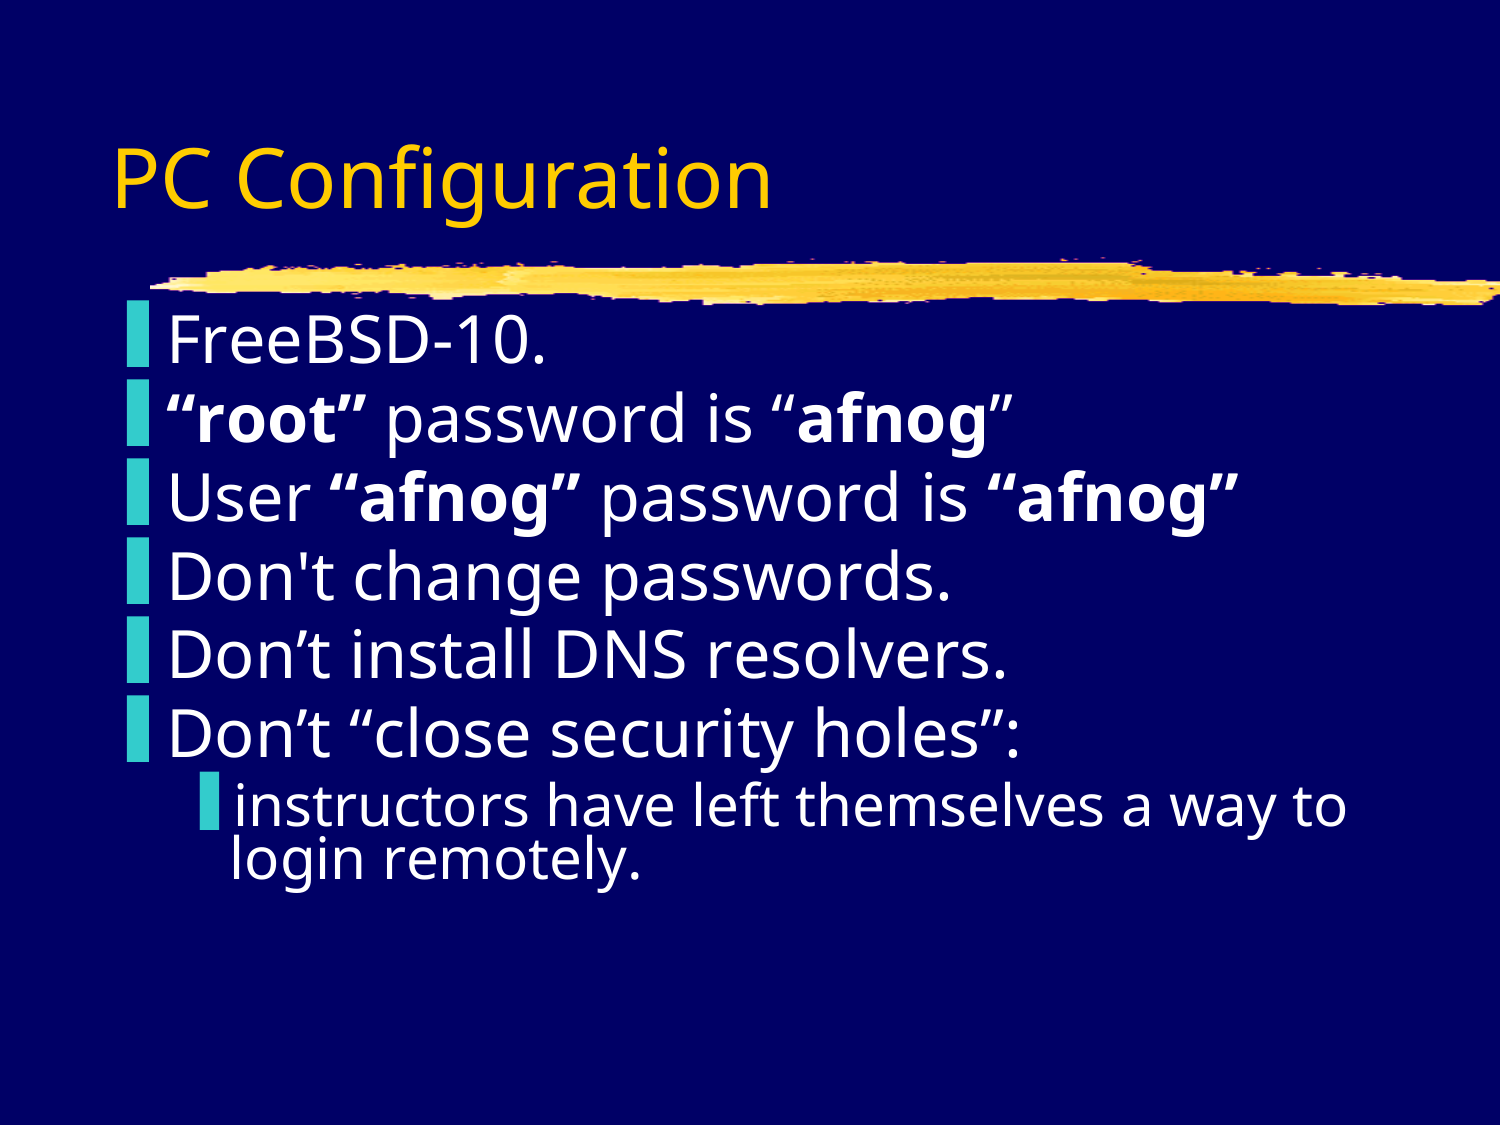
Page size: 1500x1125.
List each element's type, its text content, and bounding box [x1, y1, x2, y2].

list FreeBSD-10. “root” password is “afnog” User “afnog” password is “afnog” Don't change passwords. Don’t install DNS resolvers. Don’t “close security holes”: instructors have left themselves a way to login remotely. [110, 312, 1391, 1118]
title PC Configuration [110, 78, 1391, 297]
picture [150, 252, 1500, 316]
